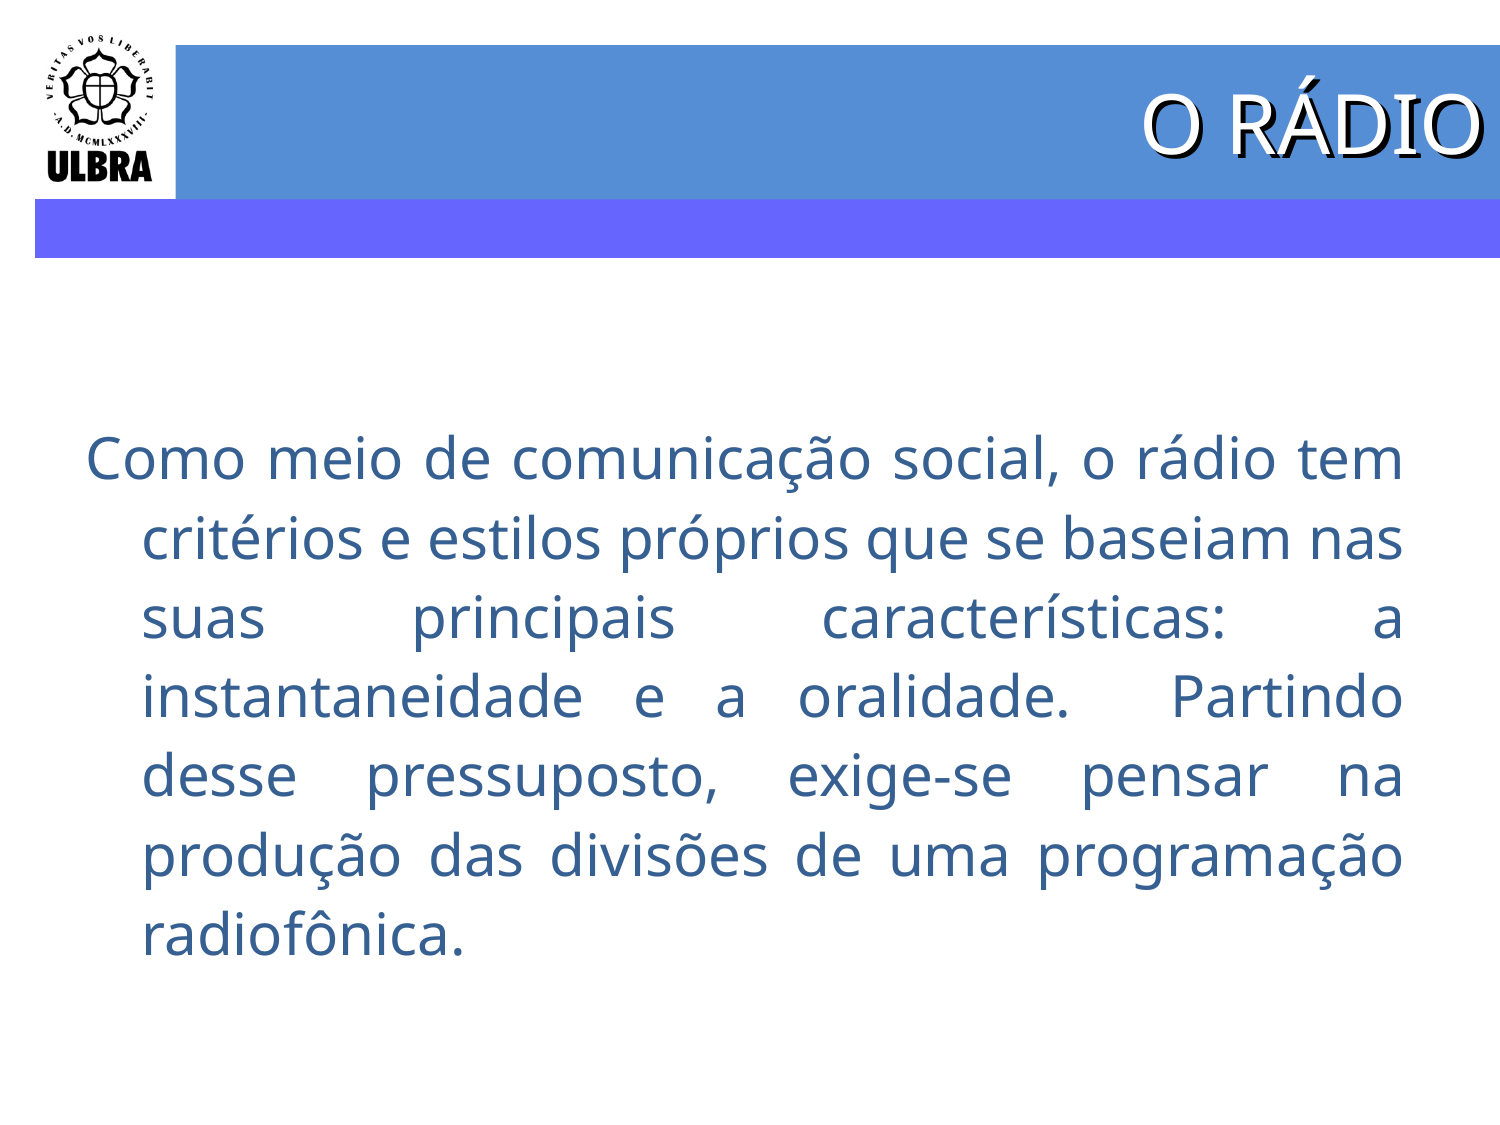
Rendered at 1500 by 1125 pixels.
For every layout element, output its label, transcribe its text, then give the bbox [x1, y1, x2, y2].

picture [46, 35, 153, 182]
list Como meio de comunicação social, o rádio tem critérios e estilos próprios que se baseiam nas suas principais características: a instantaneidade e a oralidade. Partindo desse pressuposto, exige-se pensar na produção das divisões de uma programação radiofônica. [70, 410, 1421, 957]
title O RÁDIO [175, 45, 1500, 200]
